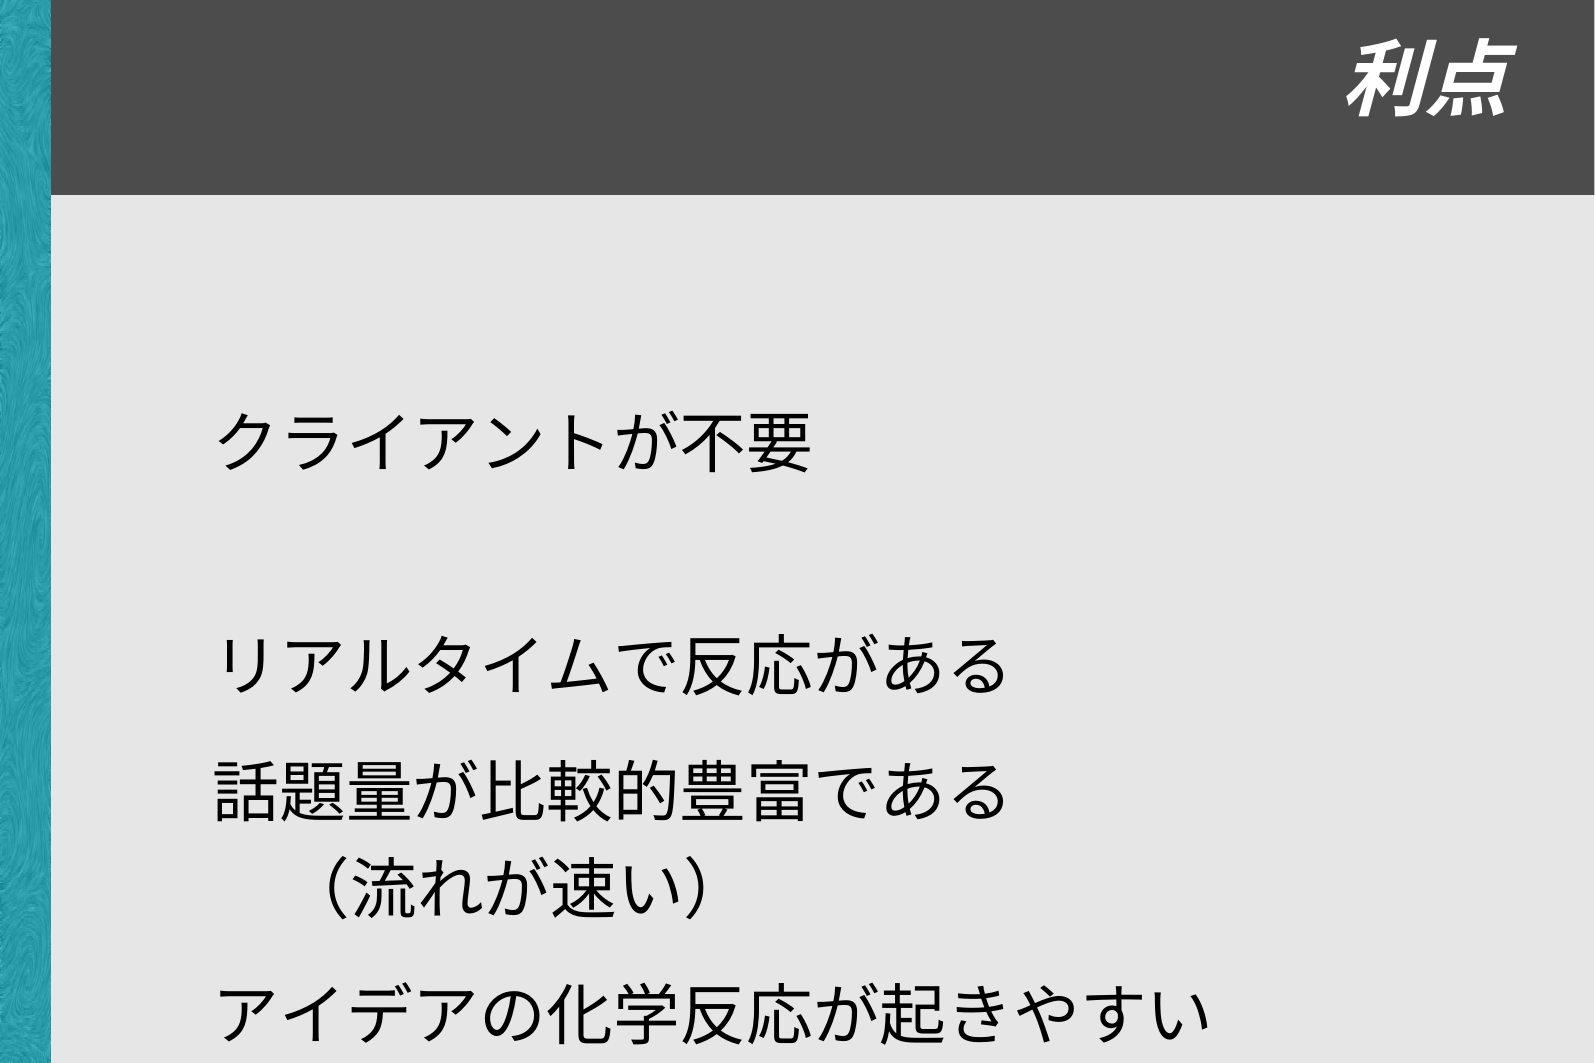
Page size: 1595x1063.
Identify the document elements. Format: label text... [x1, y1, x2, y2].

title 利点 [117, 35, 1509, 119]
list クライアントが不要 リアルタイムで反応がある 話題量が比較的豊富である （流れが速い） アイデアの化学反応が起きやすい [200, 390, 1516, 990]
picture [0, 0, 51, 1063]
